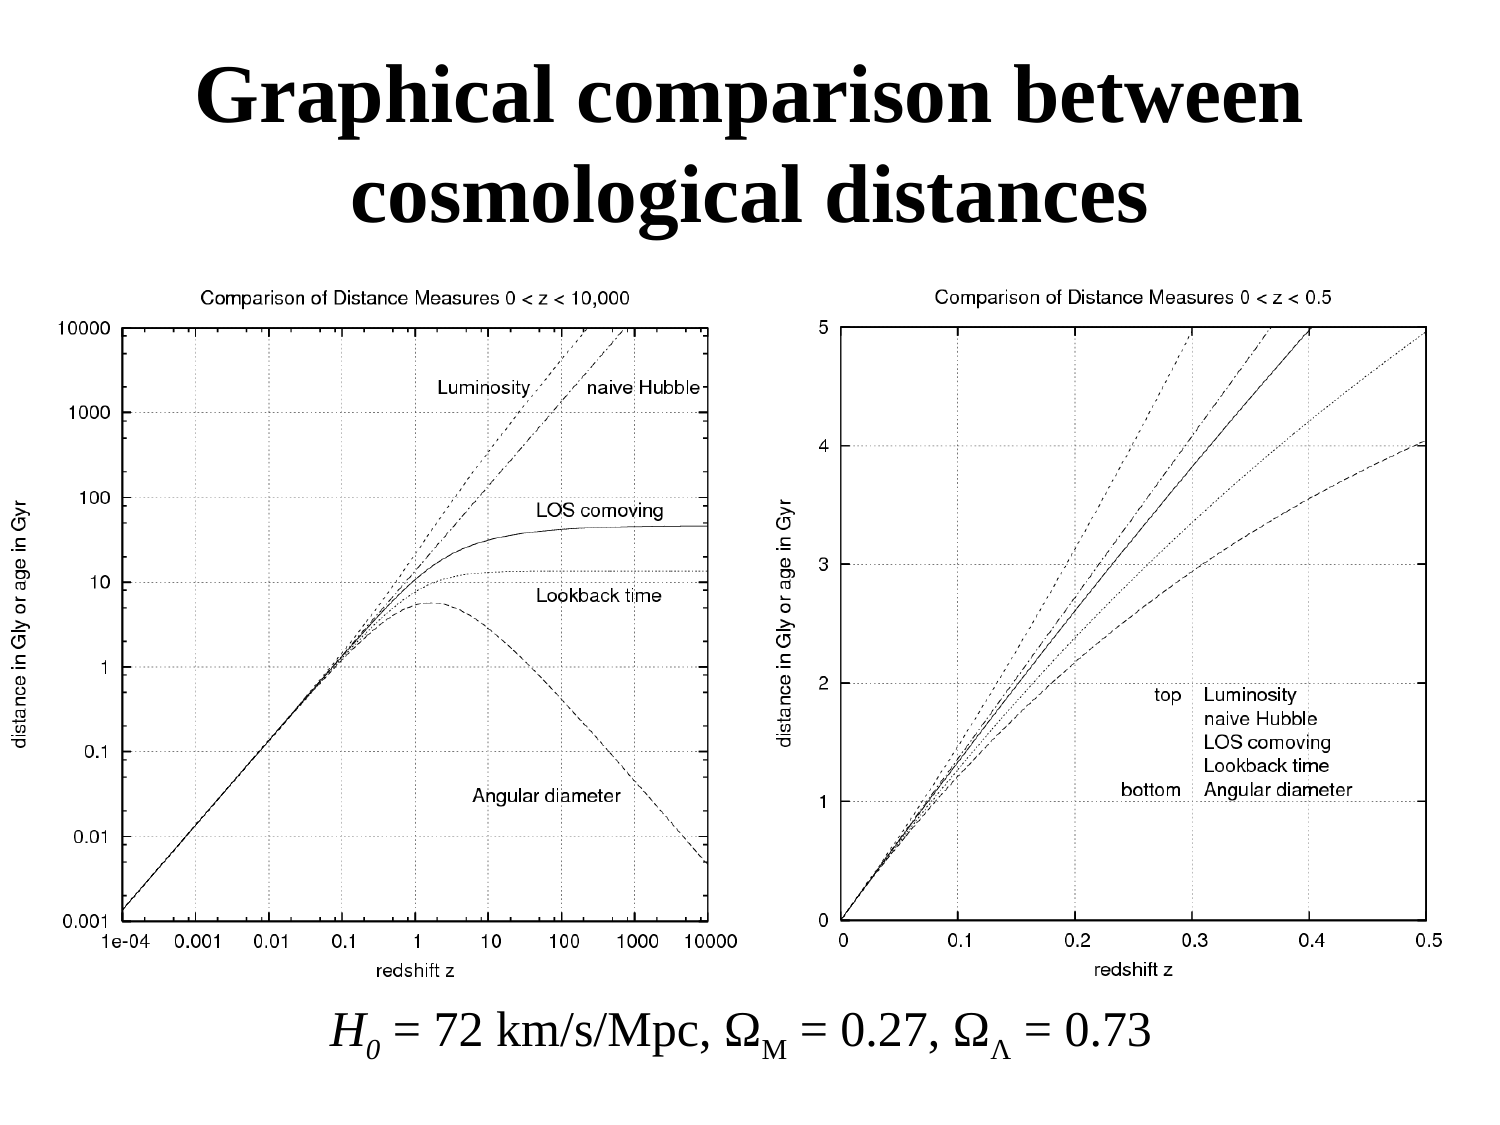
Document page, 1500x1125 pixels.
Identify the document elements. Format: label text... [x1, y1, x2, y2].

picture [765, 269, 1484, 978]
title Graphical comparison between cosmological distances [75, 31, 1426, 247]
text_box H0 = 72 km/s/Mpc, ΩM = 0.27, ΩΛ = 0.73 [315, 989, 1261, 1073]
picture [0, 269, 758, 979]
